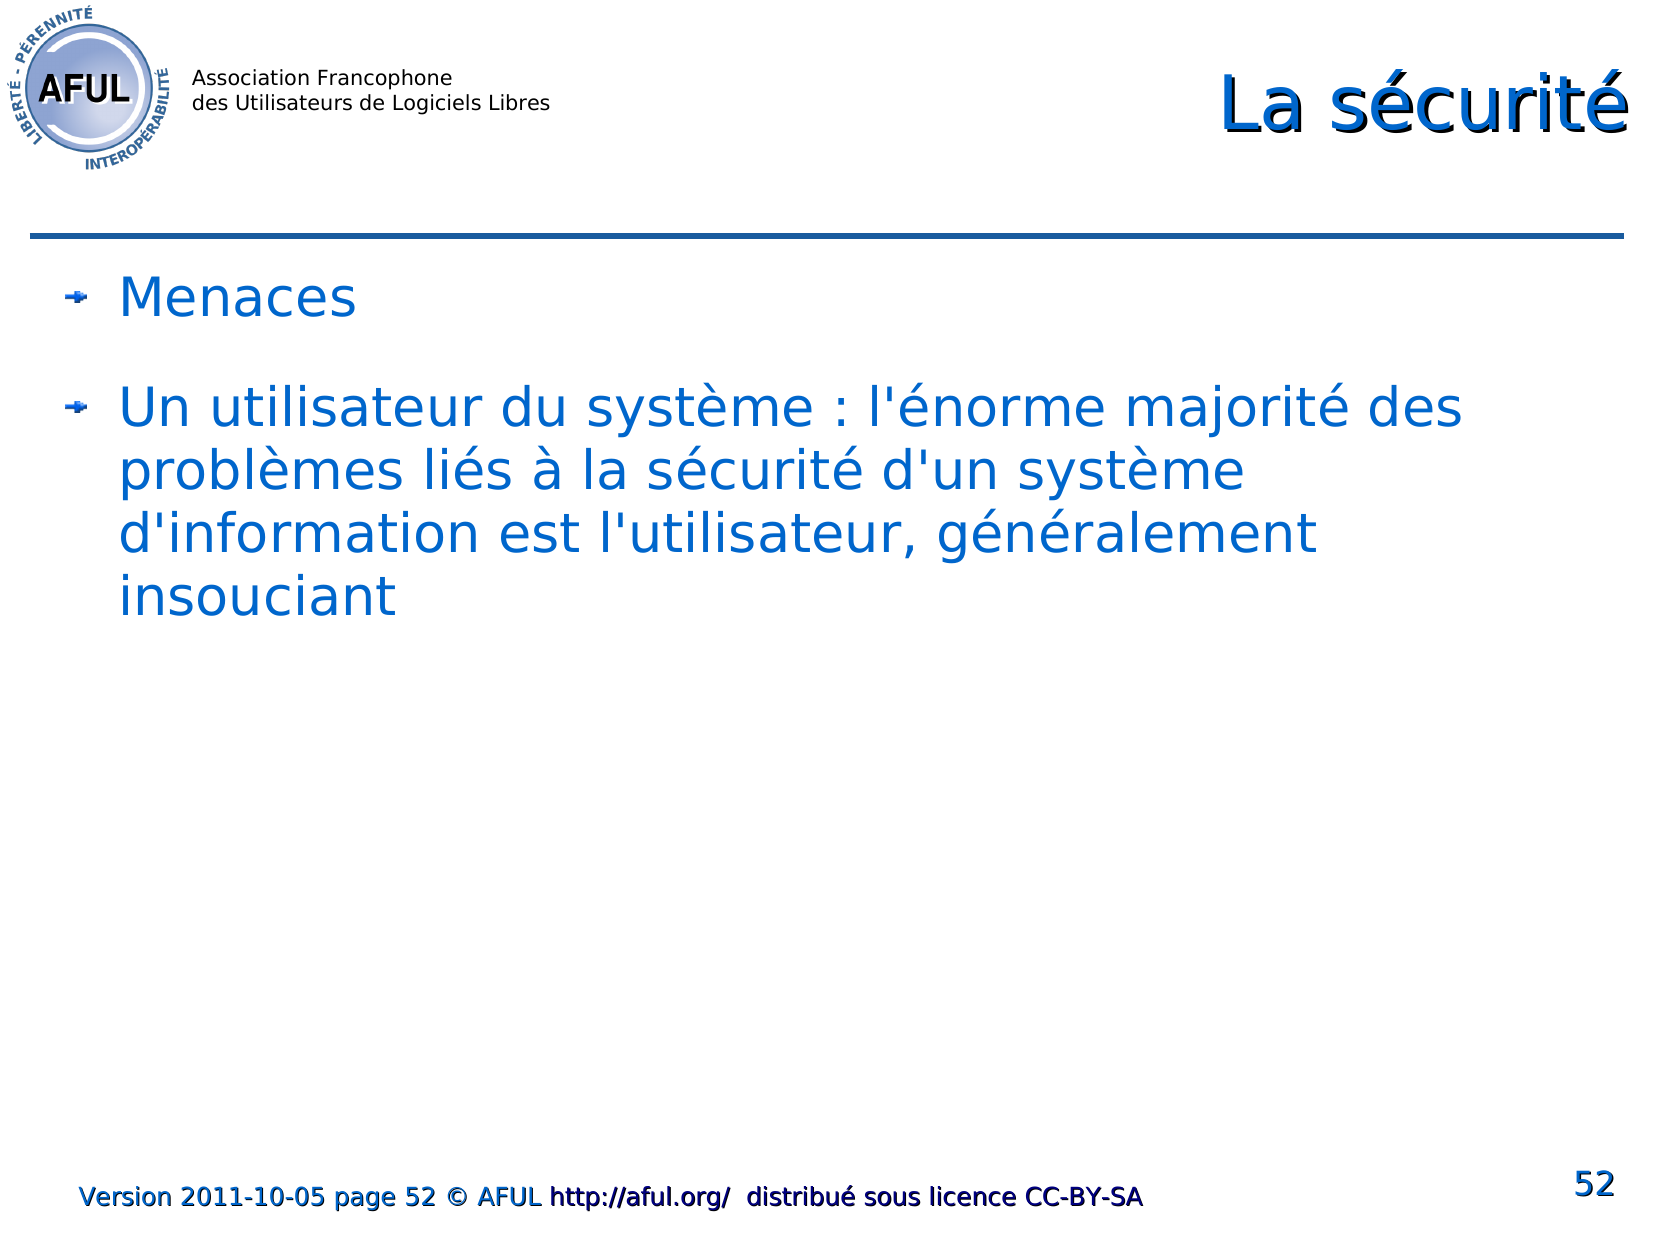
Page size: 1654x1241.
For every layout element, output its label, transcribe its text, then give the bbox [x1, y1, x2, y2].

picture [0, 0, 178, 178]
list Menaces Un utilisateur du système : l'énorme majorité des problèmes liés à la sécurité d'un système d'information est l'utilisateur, généralement insouciant [47, 265, 1595, 1211]
title La sécurité [507, 0, 1630, 207]
